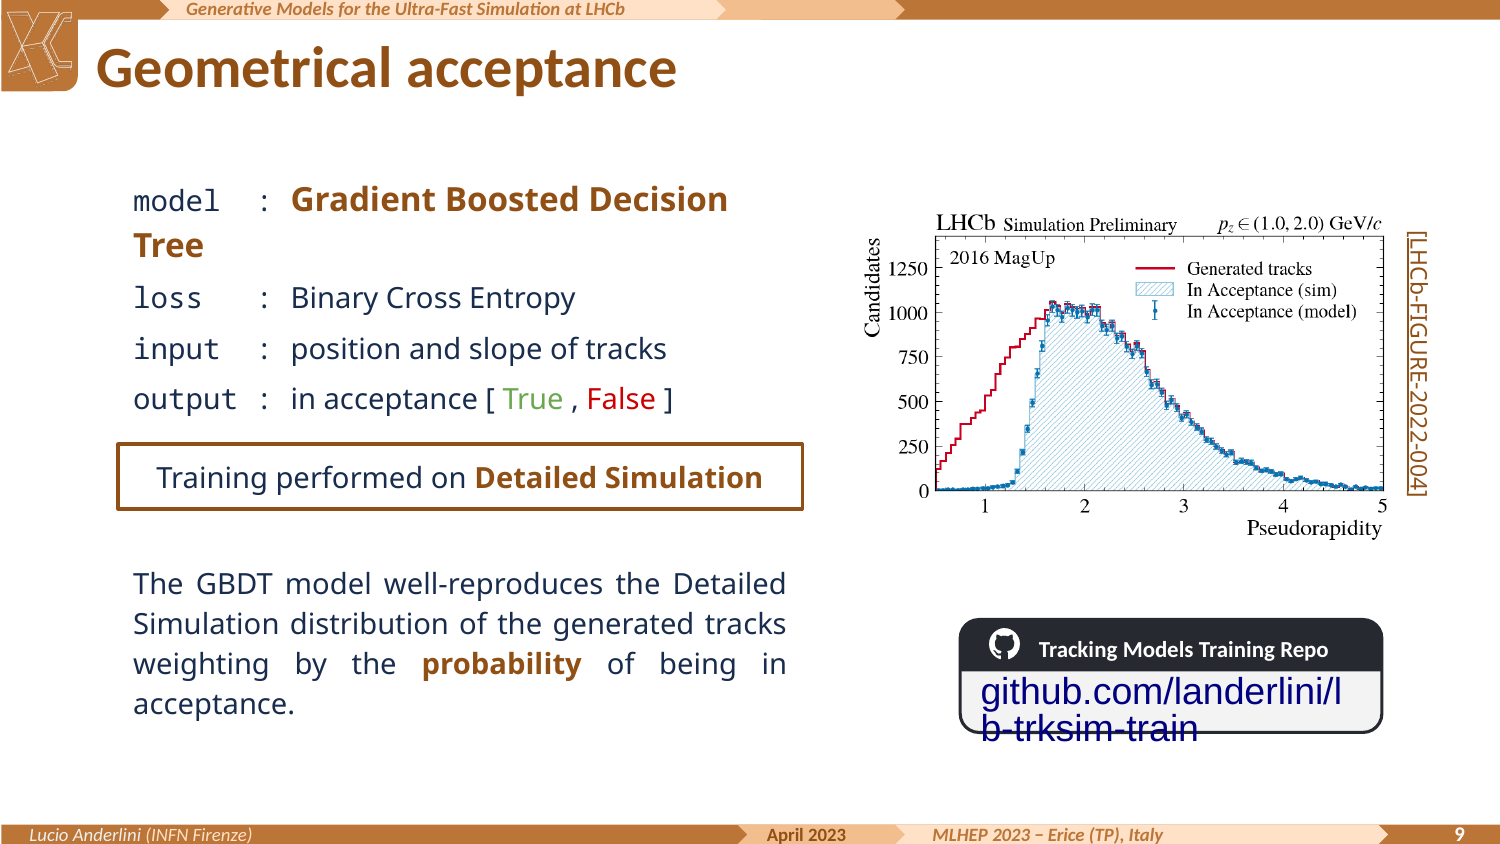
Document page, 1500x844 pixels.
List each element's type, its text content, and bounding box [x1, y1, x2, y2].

text_box [LHCb-FIGURE-2022-004] [1388, 210, 1448, 518]
title Geometrical acceptance [81, 14, 1480, 109]
text_box The GBDT model well-reproduces the Detailed Simulation distribution of the generated tracks weighting by the probability of being in acceptance. [118, 544, 803, 736]
slide_number <number> [1389, 801, 1480, 844]
text_box Training performed on Detailed Simulation [118, 443, 803, 509]
text_box model : Gradient Boosted Decision Tree loss : Binary Cross Entropy input : position and slope of tracks output : in acceptance [ True , False ] [118, 178, 803, 409]
text_box Tracking Models Training Repo [960, 619, 1382, 672]
picture [973, 621, 1031, 670]
picture [849, 199, 1402, 554]
text_box github.com/landerlini/lb-trksim-train [960, 672, 1382, 733]
